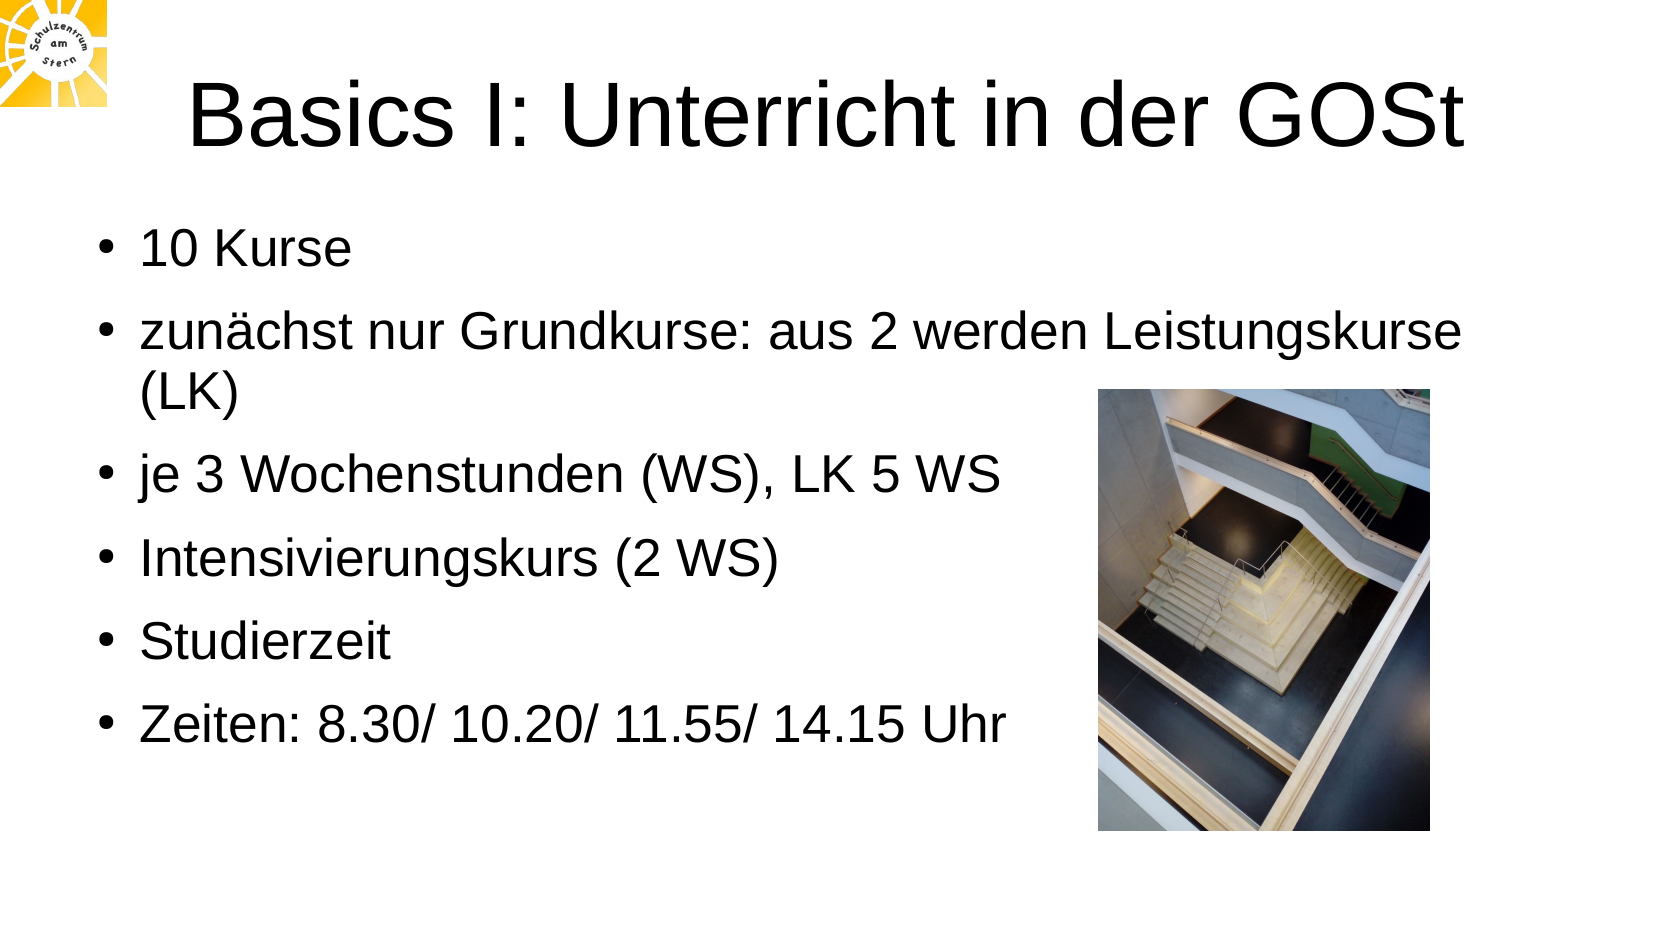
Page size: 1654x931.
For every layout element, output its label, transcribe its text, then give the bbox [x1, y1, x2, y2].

title Basics I: Unterricht in der GOSt [82, 37, 1571, 193]
picture [1098, 389, 1430, 831]
list 10 Kurse zunächst nur Grundkurse: aus 2 werden Leistungskurse (LK) je 3 Wochenstunden (WS), LK 5 WS Intensivierungskurs (2 WS) Studierzeit Zeiten: 8.30/ 10.20/ 11.55/ 14.15 Uhr [82, 217, 1571, 758]
picture [0, 0, 107, 107]
